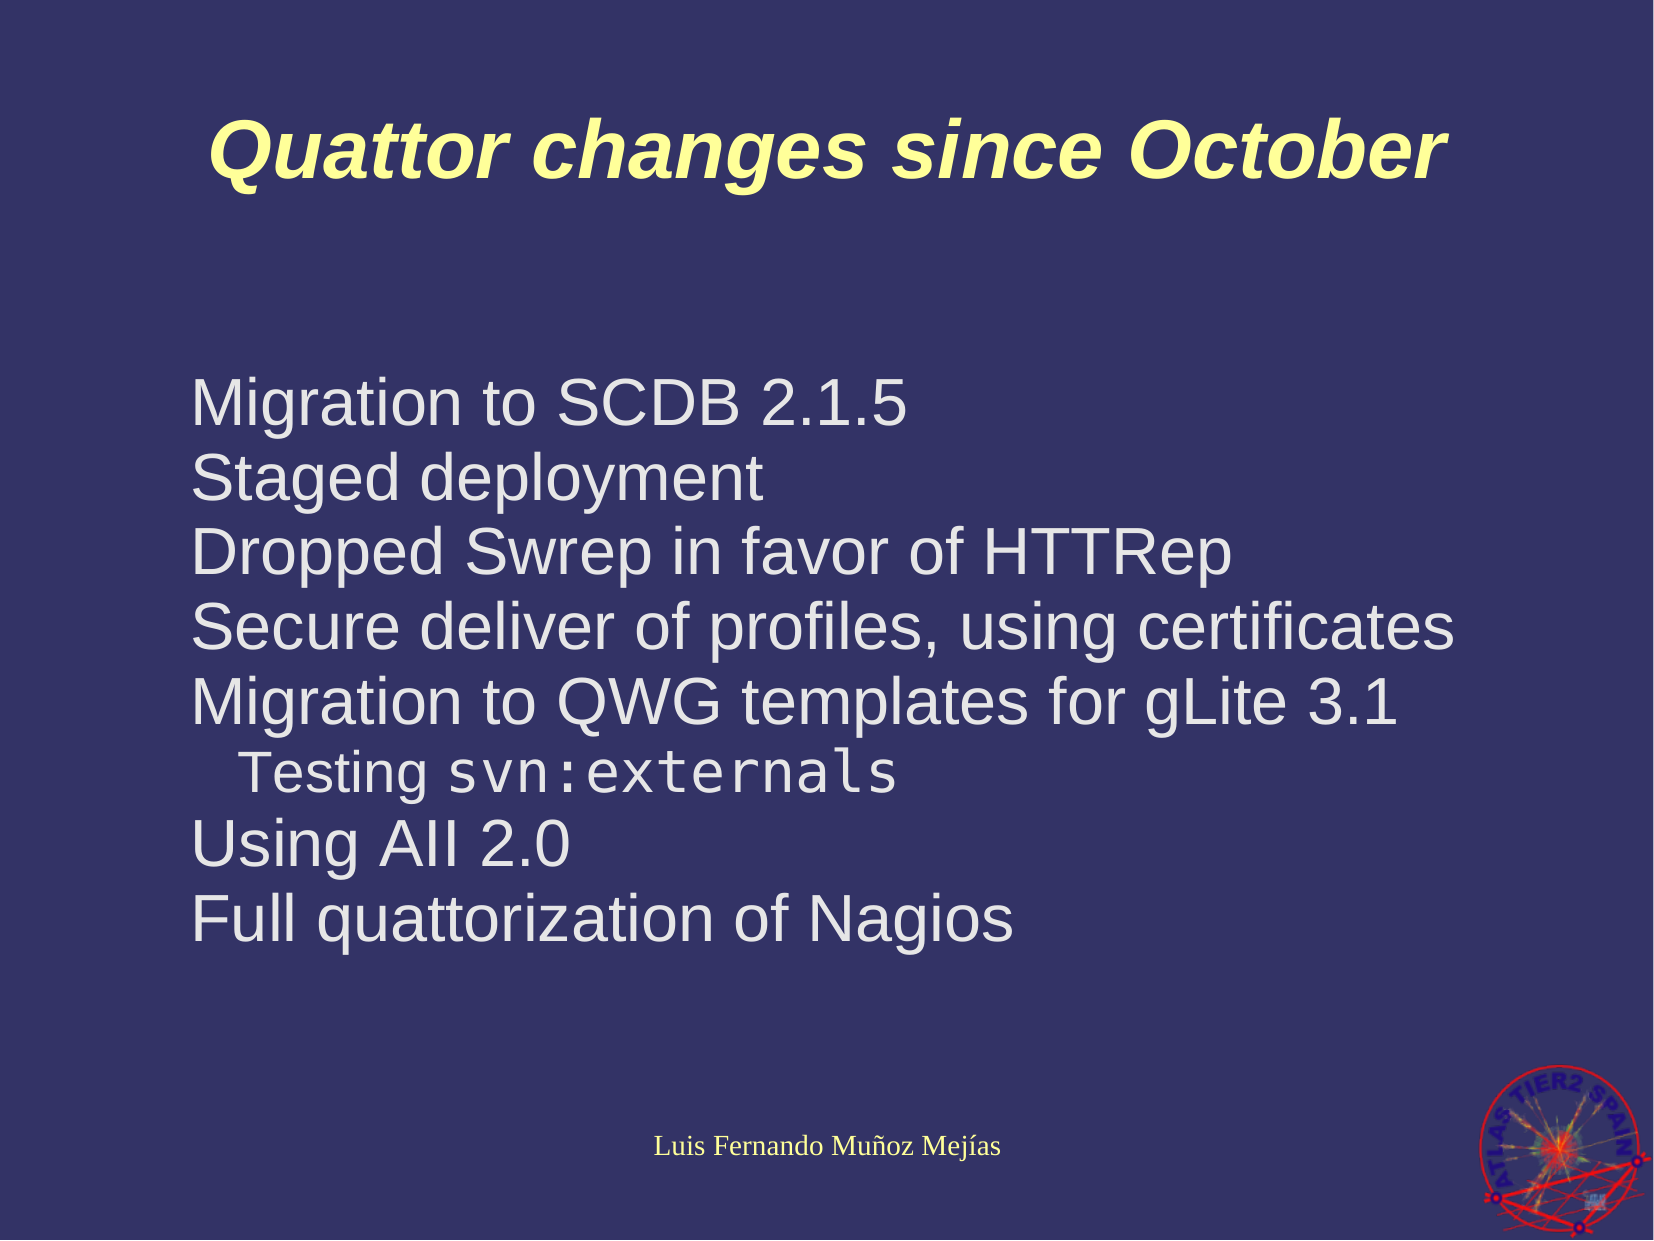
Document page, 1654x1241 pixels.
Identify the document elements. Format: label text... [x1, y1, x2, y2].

title Quattor changes since October [121, 46, 1534, 254]
picture [1476, 1062, 1654, 1241]
list Migration to SCDB 2.1.5 Staged deployment Dropped Swrep in favor of HTTRep Secure deliver of profiles, using certificates Migration to QWG templates for gLite 3.1 Testing svn:externals Using AII 2.0 Full quattorization of Nagios [178, 364, 1570, 1147]
